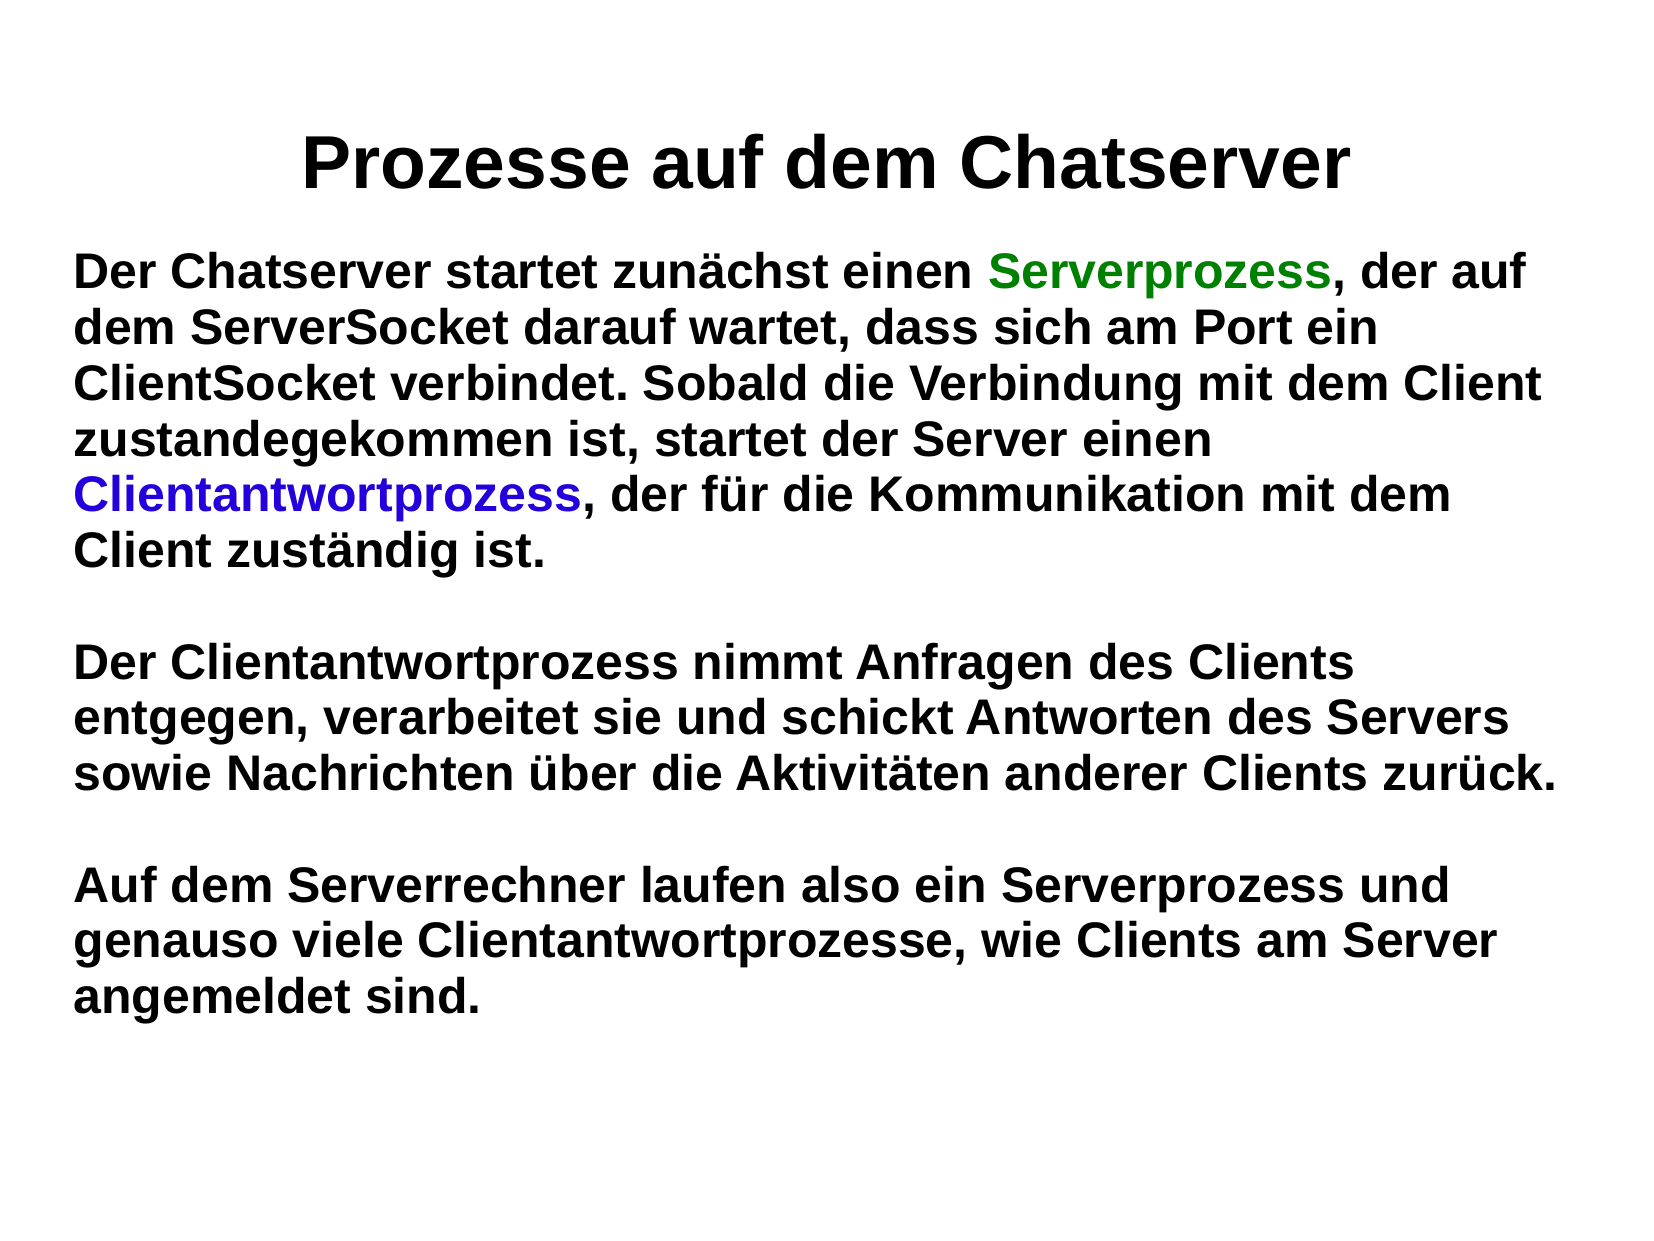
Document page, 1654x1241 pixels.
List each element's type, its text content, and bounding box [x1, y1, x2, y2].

title Prozesse auf dem Chatserver [88, 78, 1565, 236]
text_box Der Chatserver startet zunächst einen Serverprozess, der auf dem ServerSocket darauf wartet, dass sich am Port ein ClientSocket verbindet. Sobald die Verbindung mit dem Client zustandegekommen ist, startet der Server einen Clientantwortprozess, der für die Kommunikation mit dem Client zuständig ist. Der Clientantwortprozess nimmt Anfragen des Clients entgegen, verarbeitet sie und schickt Antworten des Servers sowie Nachrichten über die Aktivitäten anderer Clients zurück. Auf dem Serverrechner laufen also ein Serverprozess und genauso viele Clientantwortprozesse, wie Clients am Server angemeldet sind. [59, 236, 1595, 1198]
